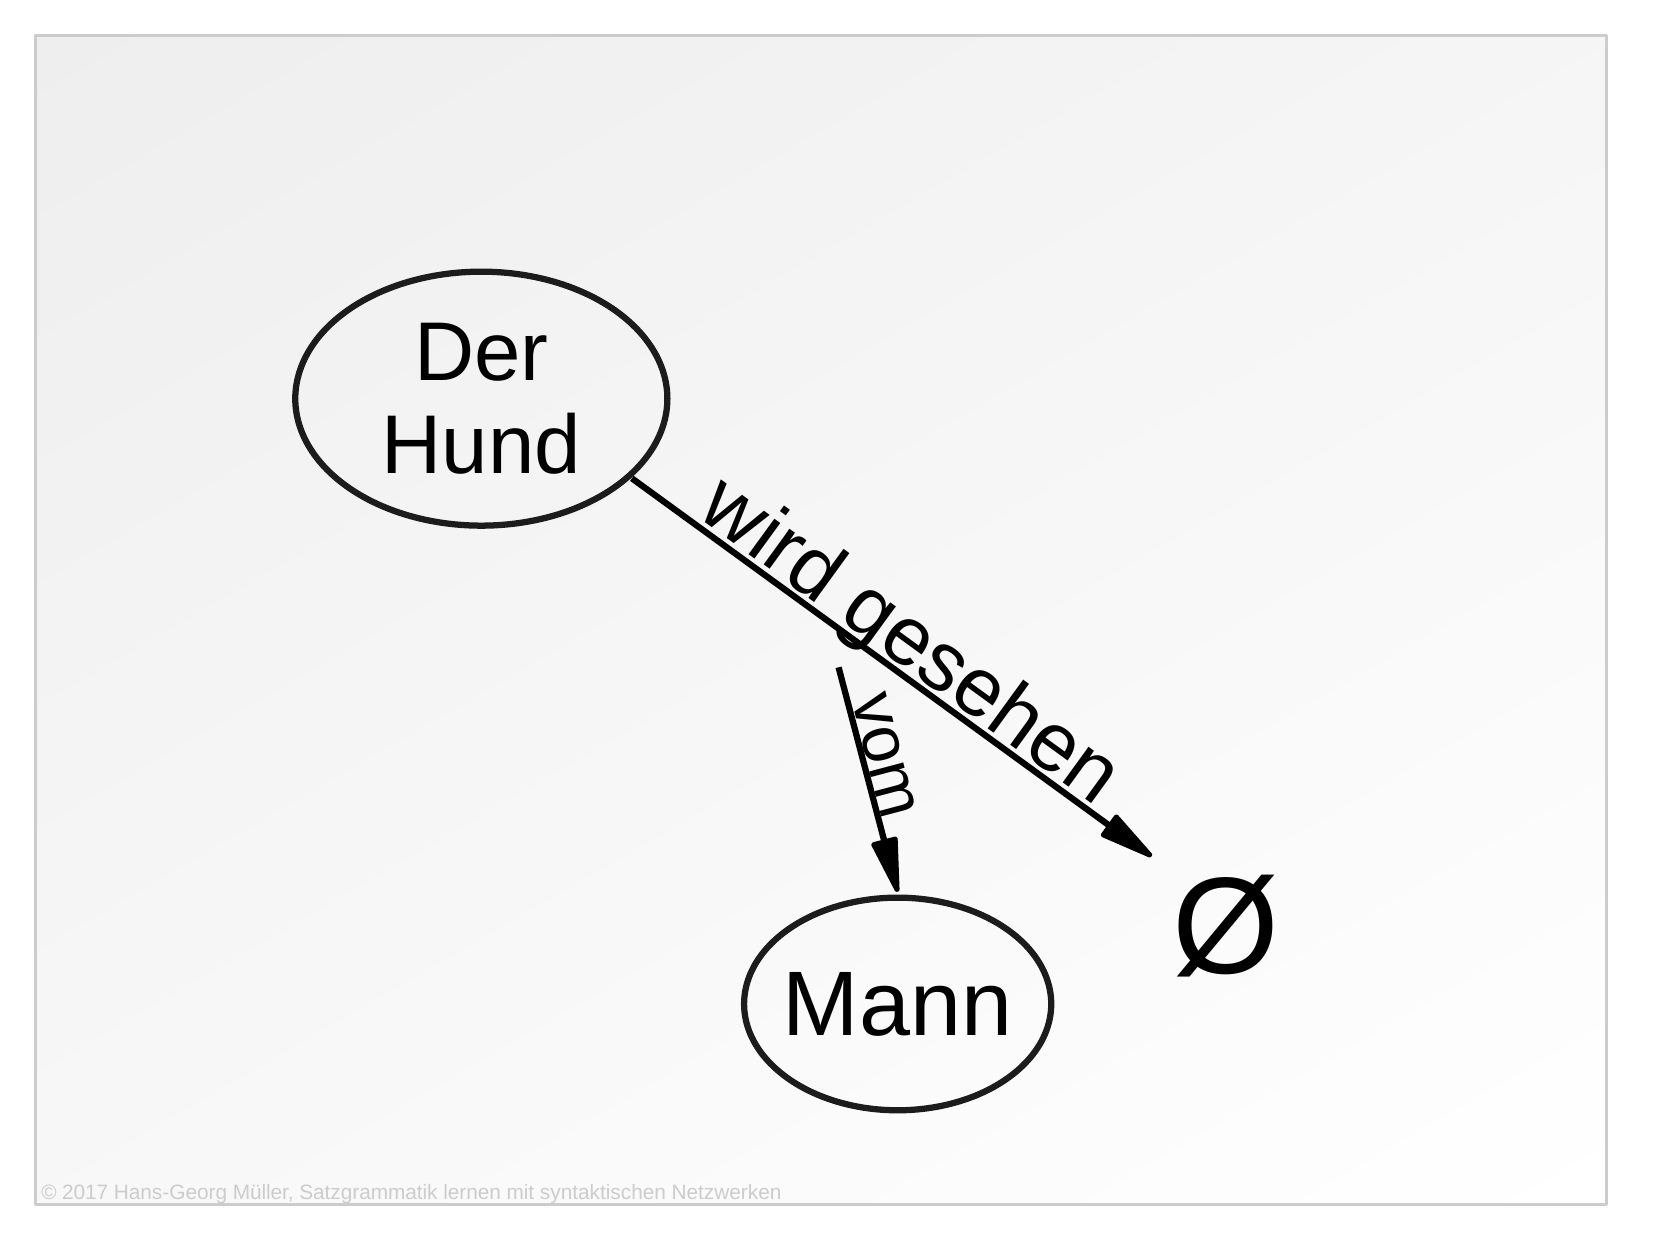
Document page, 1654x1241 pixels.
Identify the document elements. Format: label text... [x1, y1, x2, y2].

text_box Mann [744, 897, 1052, 1111]
text_box Ø [1157, 841, 1295, 1010]
text_box Der Hund [295, 271, 668, 526]
